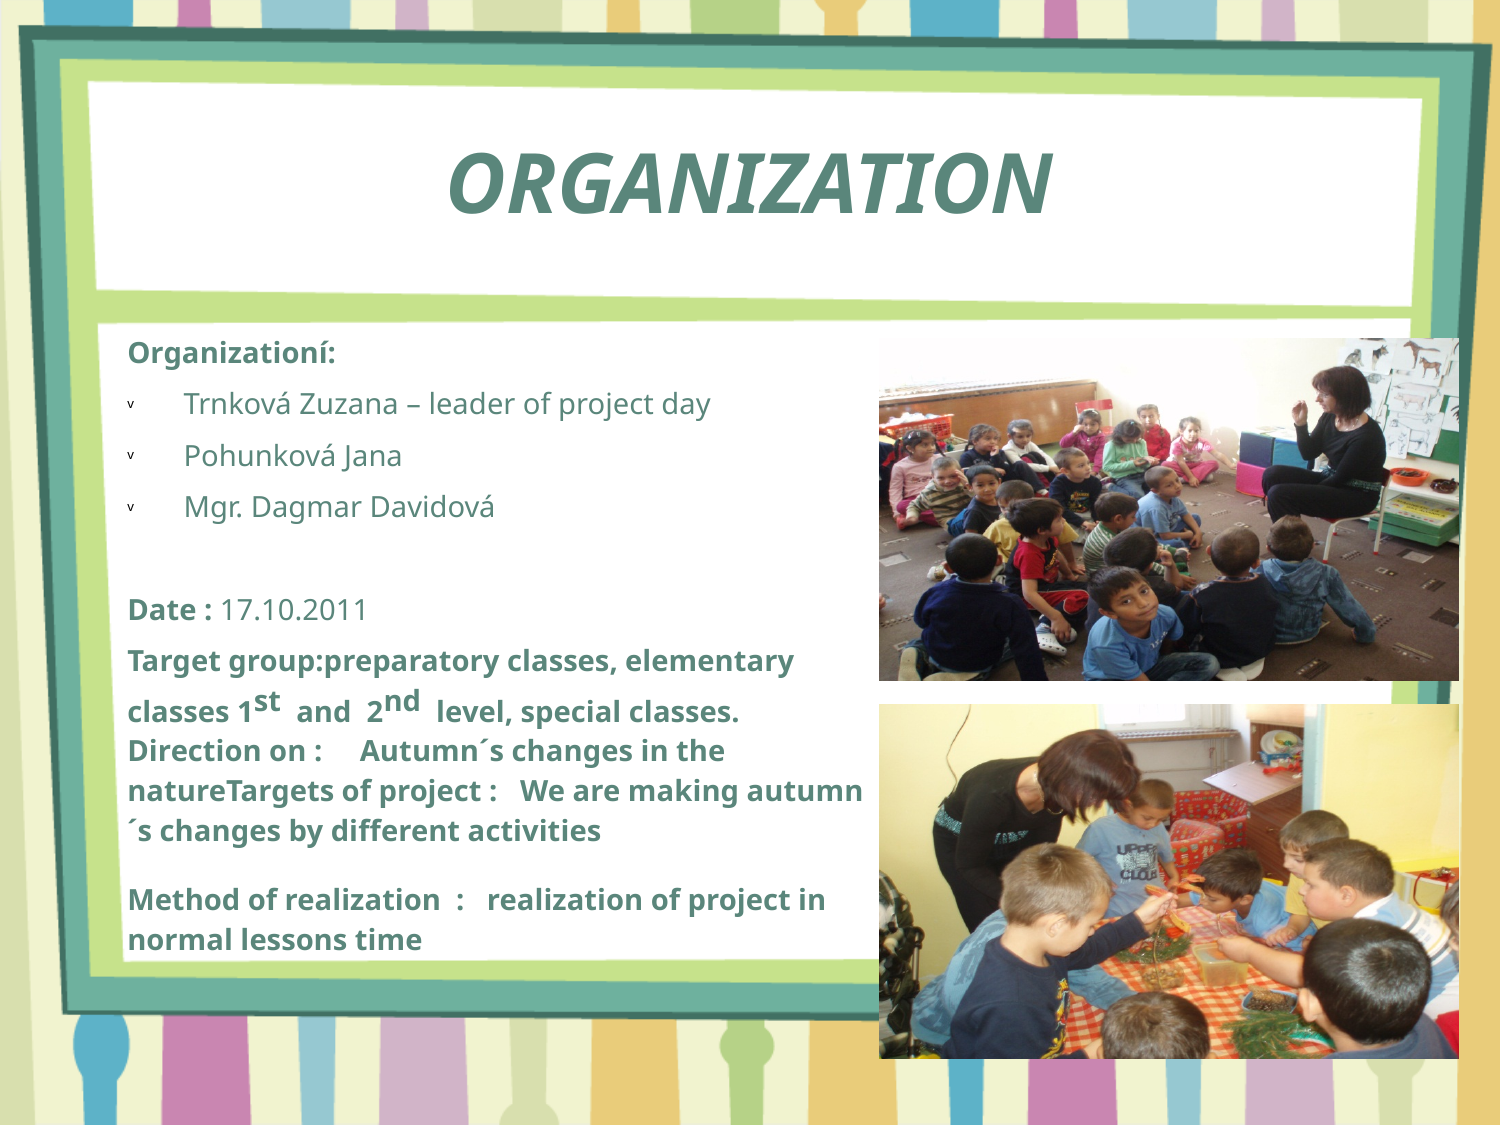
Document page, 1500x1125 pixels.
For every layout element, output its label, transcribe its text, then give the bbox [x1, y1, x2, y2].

picture [0, 0, 1500, 1125]
list Organizationí: Trnková Zuzana – leader of project day Pohunková Jana Mgr. Dagmar Davidová Date : 17.10.2011 Target group:preparatory classes, elementary classes 1st and 2nd level, special classes. Direction on : Autumn´s changes in the natureTargets of project : We are making autumn´s changes by different activities Method of realization : realization of project in normal lessons time [112, 324, 880, 1005]
title ORGANIZATION [75, 87, 1425, 275]
